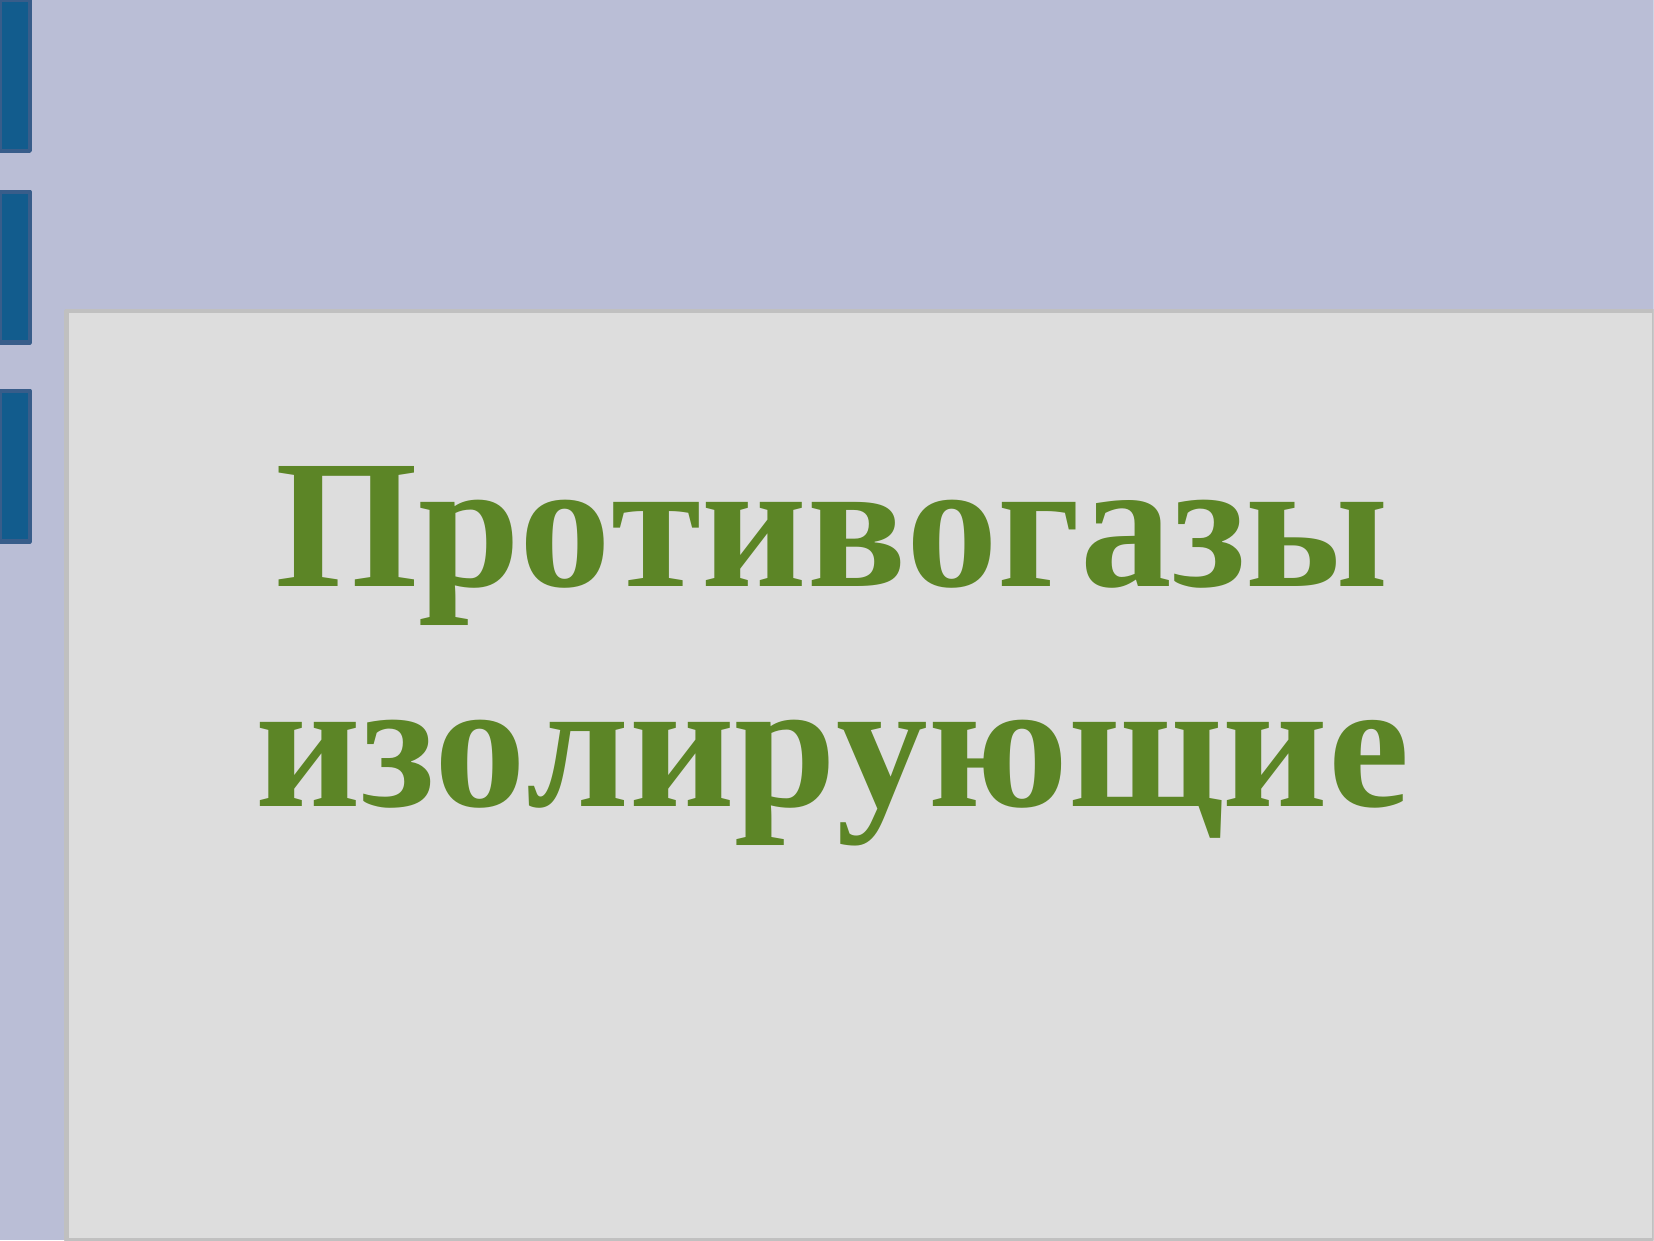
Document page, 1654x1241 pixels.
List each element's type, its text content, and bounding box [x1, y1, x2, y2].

subtitle Противогазы изолирующие [126, 122, 1539, 1125]
